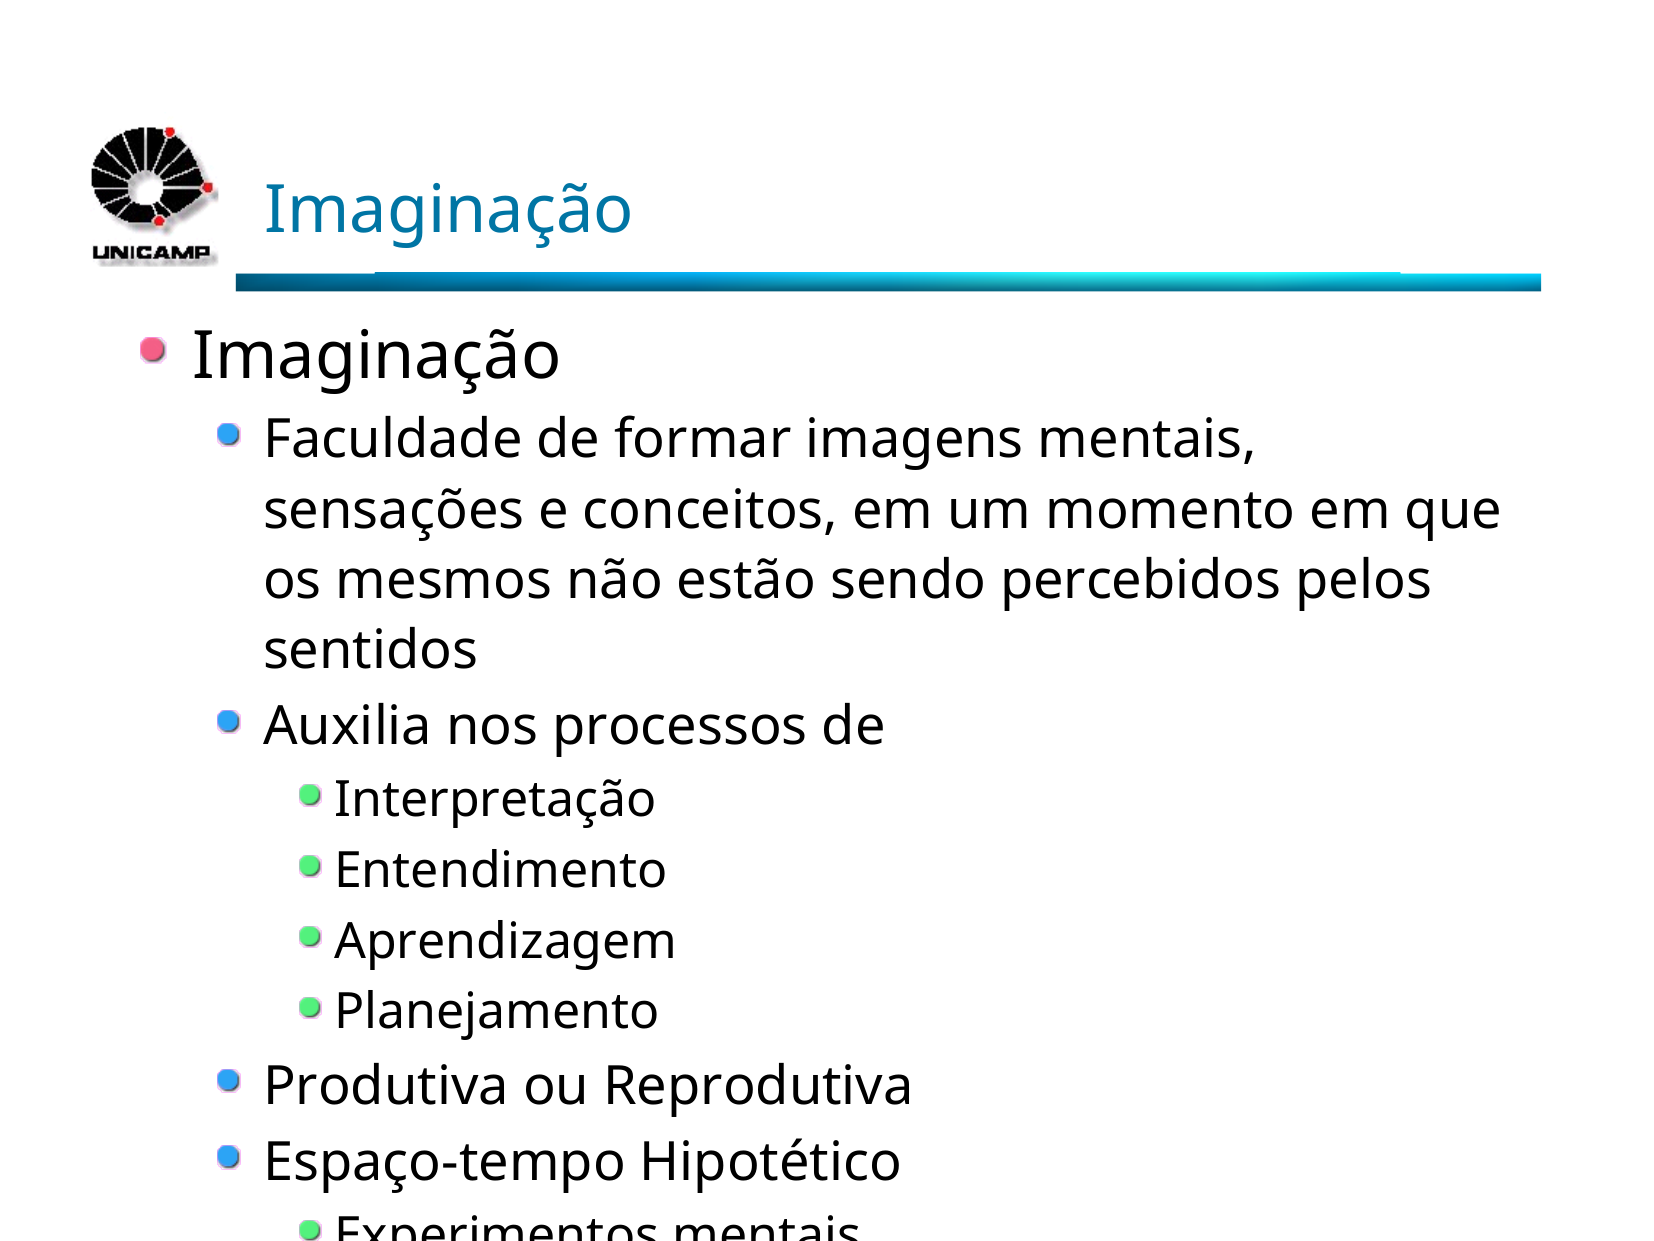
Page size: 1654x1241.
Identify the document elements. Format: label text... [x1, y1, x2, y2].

title Imaginação [264, 57, 1534, 250]
list Imaginação Faculdade de formar imagens mentais, sensações e conceitos, em um momento em que os mesmos não estão sendo percebidos pelos sentidos Auxilia nos processos de Interpretação Entendimento Aprendizagem Planejamento Produtiva ou Reprodutiva Espaço-tempo Hipotético Experimentos mentais [121, 309, 1534, 1167]
picture [216, 1167, 242, 1171]
picture [298, 1219, 323, 1241]
picture [125, 272, 1654, 295]
